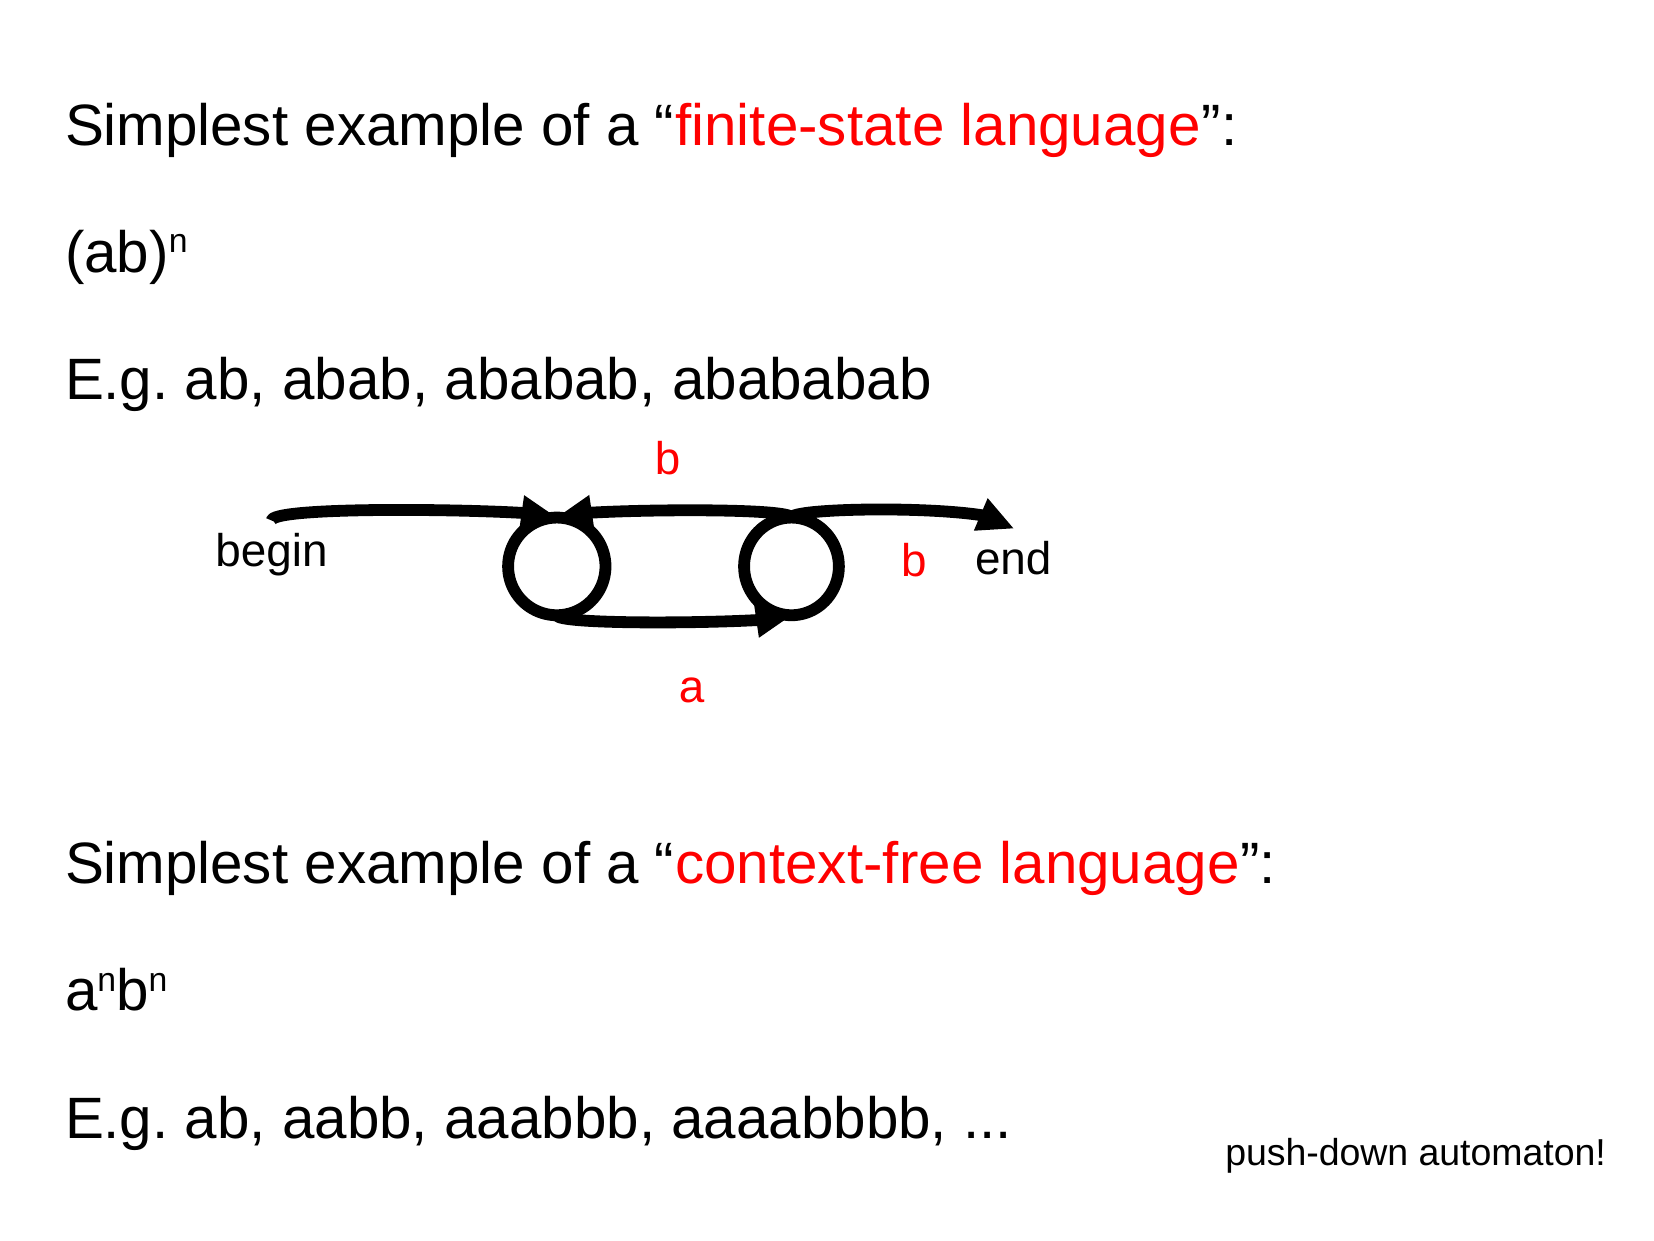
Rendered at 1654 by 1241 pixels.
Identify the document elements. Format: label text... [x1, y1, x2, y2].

text_box [744, 524, 839, 616]
text_box end [969, 528, 1058, 591]
text_box b [648, 428, 687, 492]
text_box [508, 518, 606, 616]
text_box push-down automaton! [1210, 1124, 1621, 1182]
text_box Simplest example of a “context-free language”: anbn E.g. ab, aabb, aaabbb, aaaabbbb, ... [58, 826, 1499, 1221]
text_box a [672, 656, 711, 719]
text_box b [895, 530, 933, 593]
text_box begin [209, 520, 334, 583]
text_box Simplest example of a “finite-state language”: (ab)n E.g. ab, abab, ababab, ababababababab, ... [59, 88, 1654, 419]
